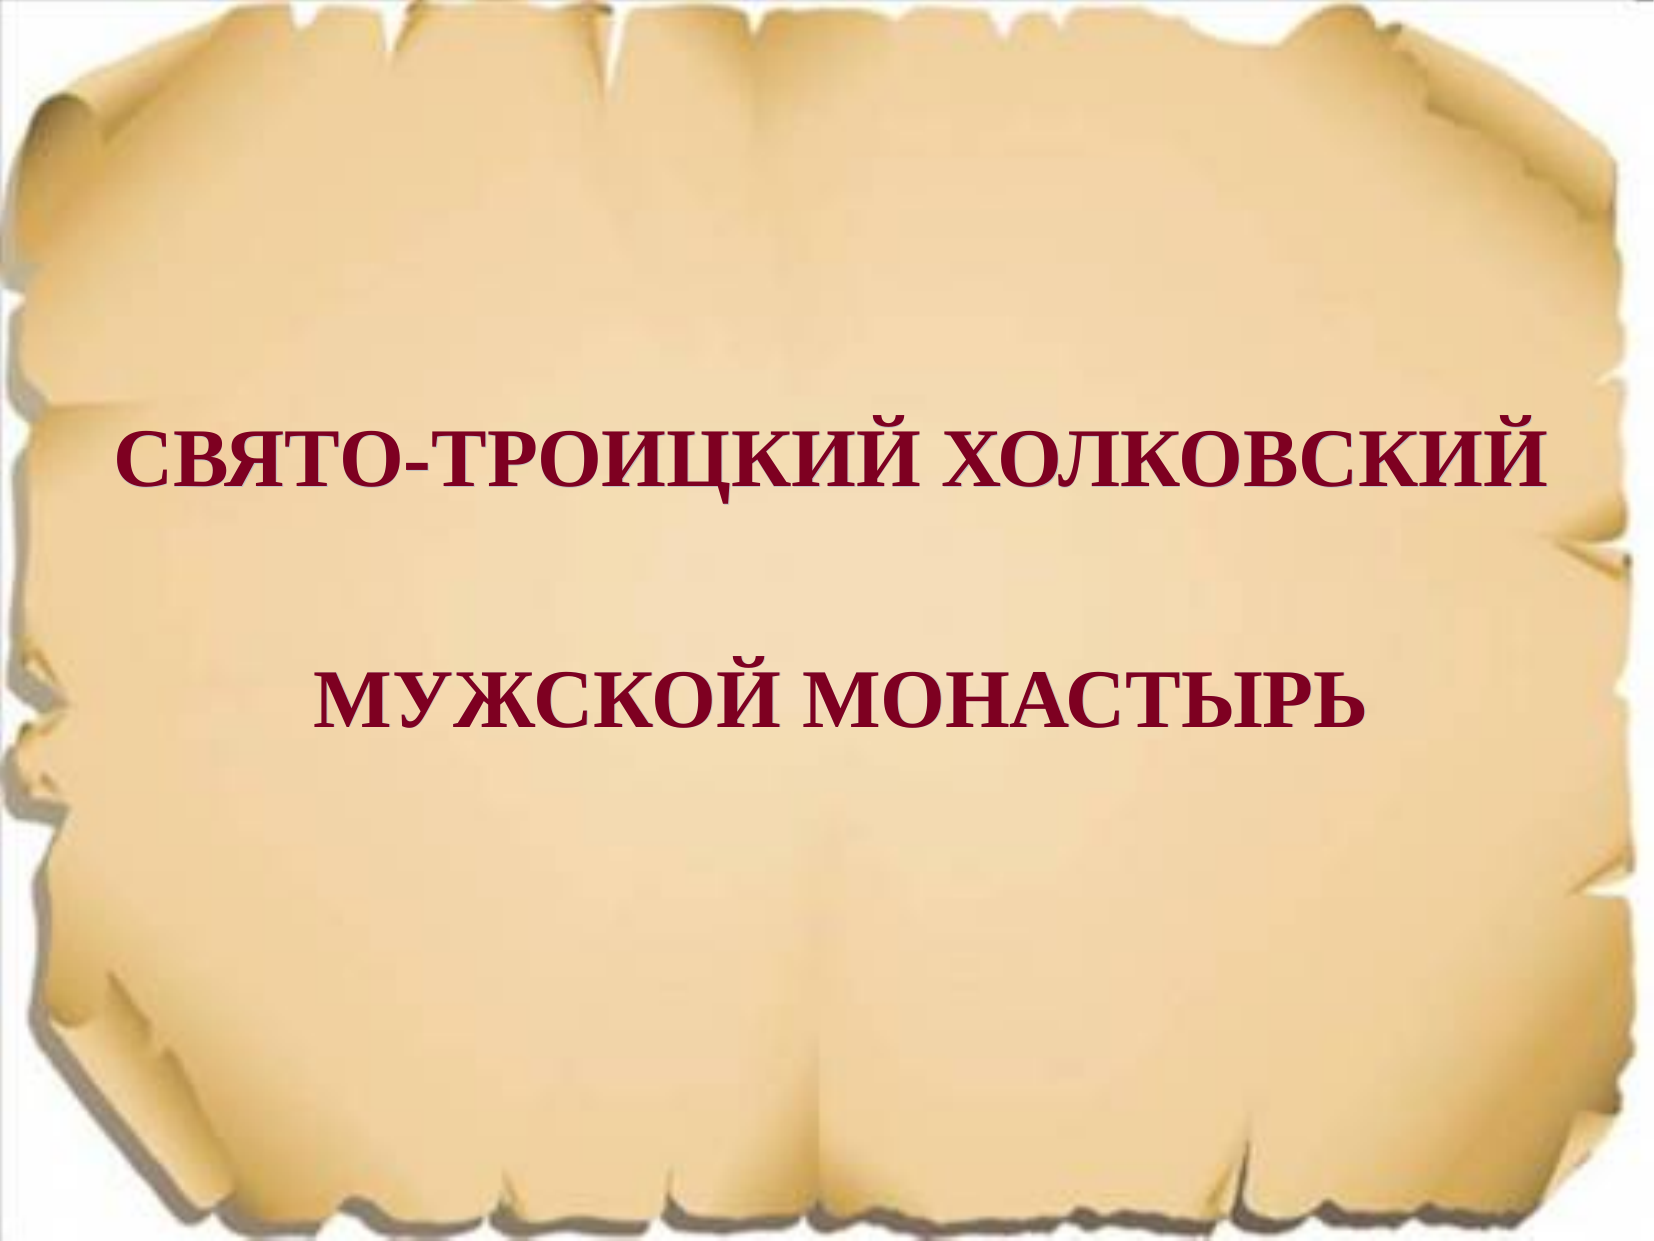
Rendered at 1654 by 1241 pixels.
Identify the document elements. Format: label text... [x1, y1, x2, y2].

picture [0, 0, 1654, 1241]
subtitle СВЯТО-ТРОИЦКИЙ ХОЛКОВСКИЙ МУЖСКОЙ МОНАСТЫРЬ [82, 49, 1571, 1109]
